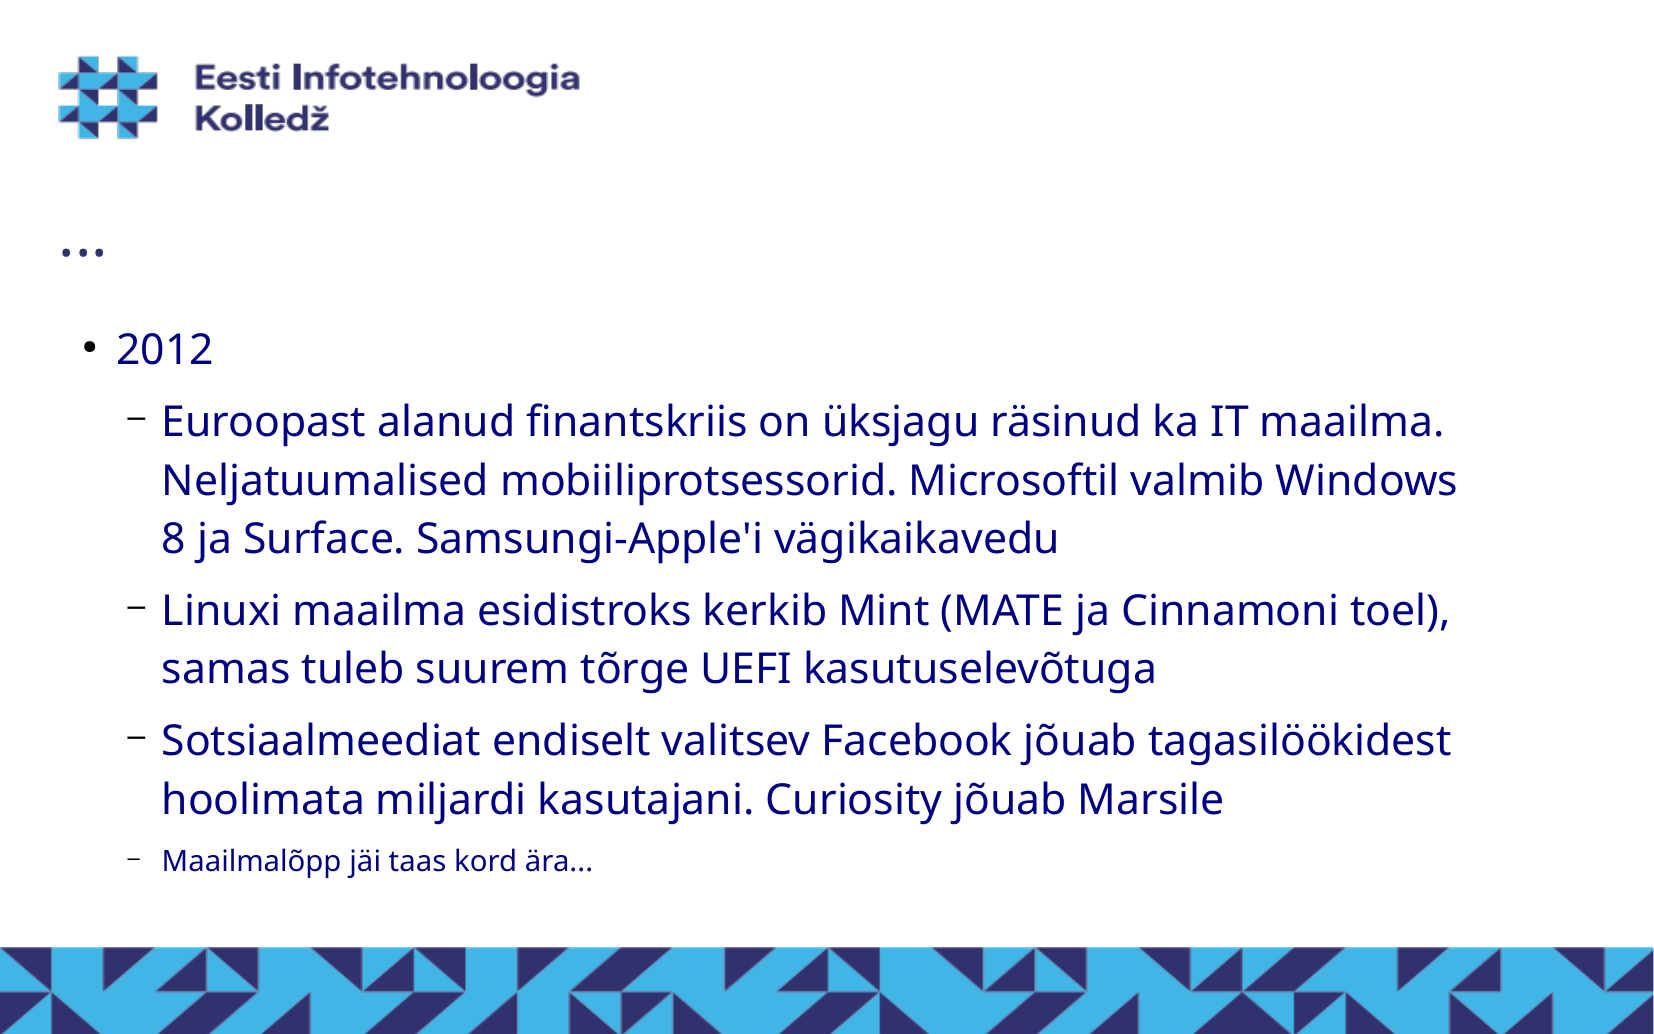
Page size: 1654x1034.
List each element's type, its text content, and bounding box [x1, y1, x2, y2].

list 2012 Euroopast alanud finantskriis on üksjagu räsinud ka IT maailma. Neljatuumalised mobiiliprotsessorid. Microsoftil valmib Windows 8 ja Surface. Samsungi-Apple'i vägikaikavedu Linuxi maailma esidistroks kerkib Mint (MATE ja Cinnamoni toel), samas tuleb suurem tõrge UEFI kasutuselevõtuga Sotsiaalmeediat endiselt valitsev Facebook jõuab tagasilöökidest hoolimata miljardi kasutajani. Curiosity jõuab Marsile Maailmalõpp jäi taas kord ära... [70, 318, 1465, 910]
title ... [59, 158, 1489, 308]
